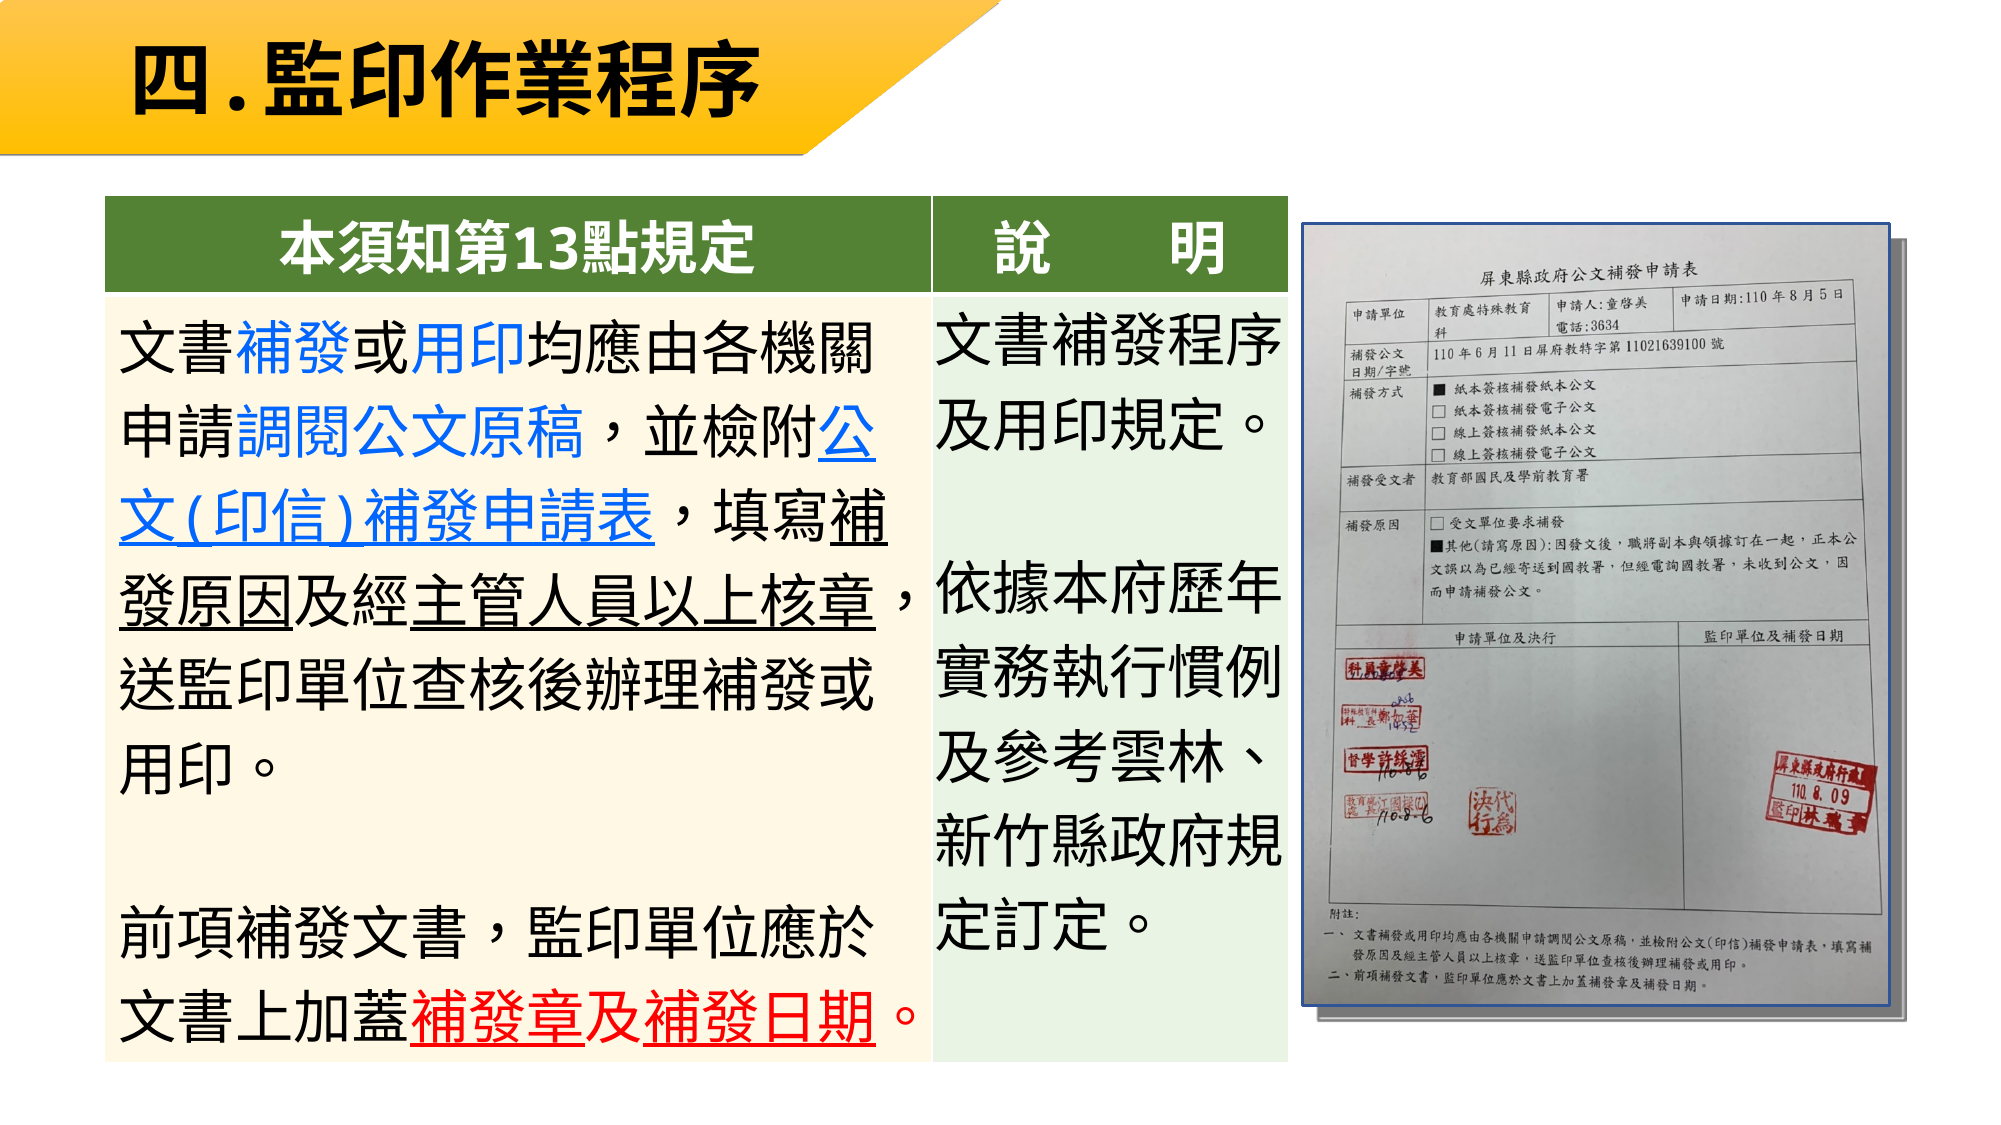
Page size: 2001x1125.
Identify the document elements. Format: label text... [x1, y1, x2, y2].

table_cell 文書補發程序及用印規定。 依據本府歷年實務執行慣例及參考雲林、新竹縣政府規定訂定。 [933, 297, 1288, 1062]
table_header 本須知第13點規定 [105, 196, 931, 292]
table_cell 文書補發或用印均應由各機關申請調閱公文原稿，並檢附公文(印信)補發申請表，填寫補發原因及經主管人員以上核章，送監印單位查核後辦理補發或用印。 前項補發文書，監印單位應於文書上加蓋補發章及補發日期。 [105, 297, 931, 1062]
table_header 說 明 [933, 196, 1288, 292]
picture [1303, 224, 1888, 1004]
text_box 四.監印作業程序 [0, 0, 1002, 155]
